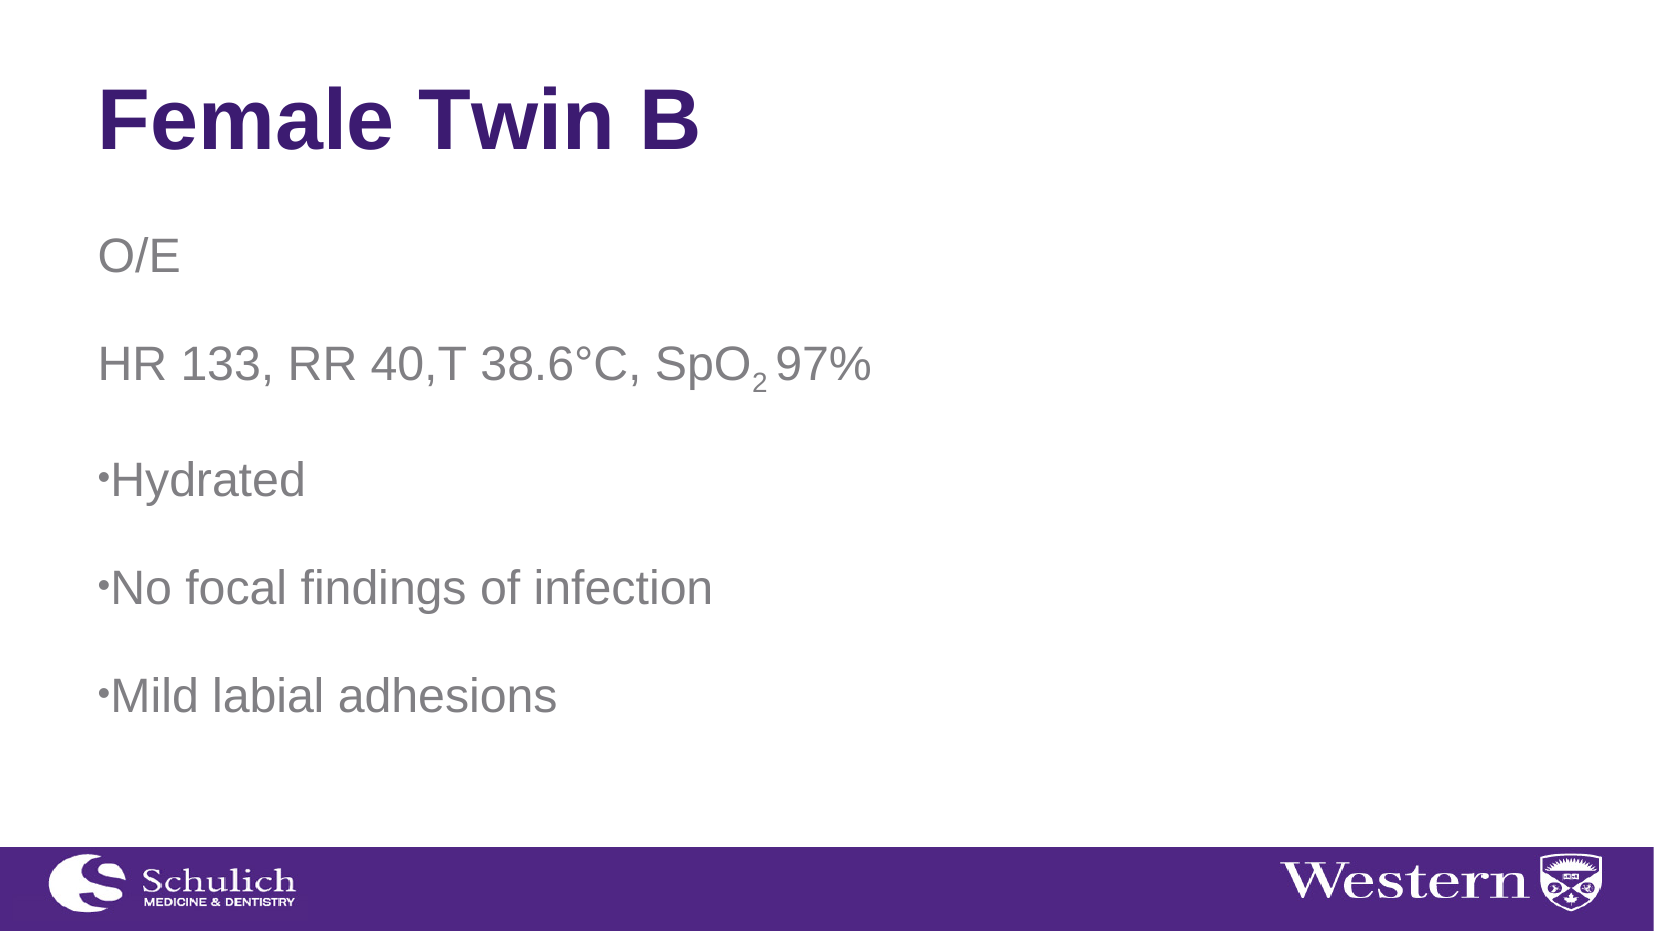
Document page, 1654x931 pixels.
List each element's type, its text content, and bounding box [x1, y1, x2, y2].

title Female Twin B [82, 37, 1571, 193]
list O/E HR 133, RR 40,T 38.6°C, SpO2 97% Hydrated No focal findings of infection Mild labial adhesions [82, 217, 1571, 838]
picture [0, 0, 1654, 931]
